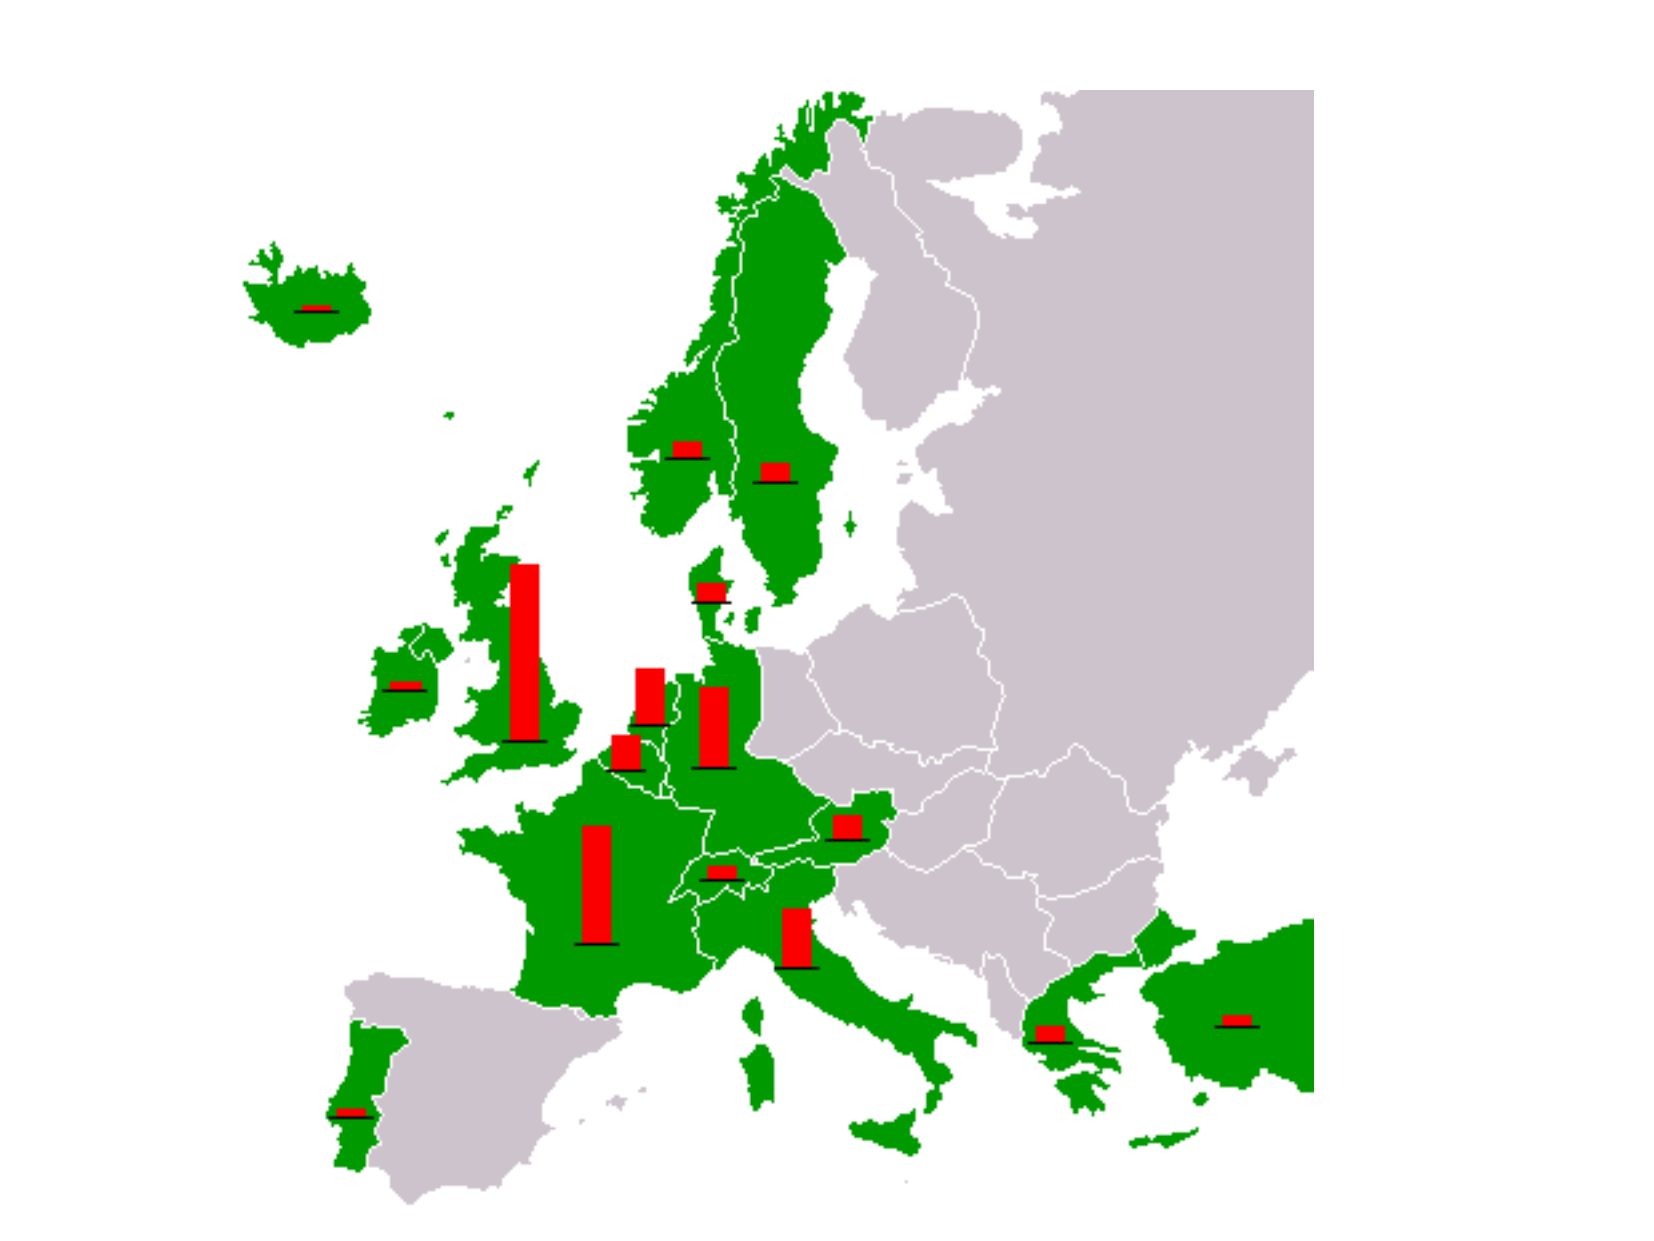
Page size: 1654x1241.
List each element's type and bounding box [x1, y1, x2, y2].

picture [172, 90, 1314, 1217]
